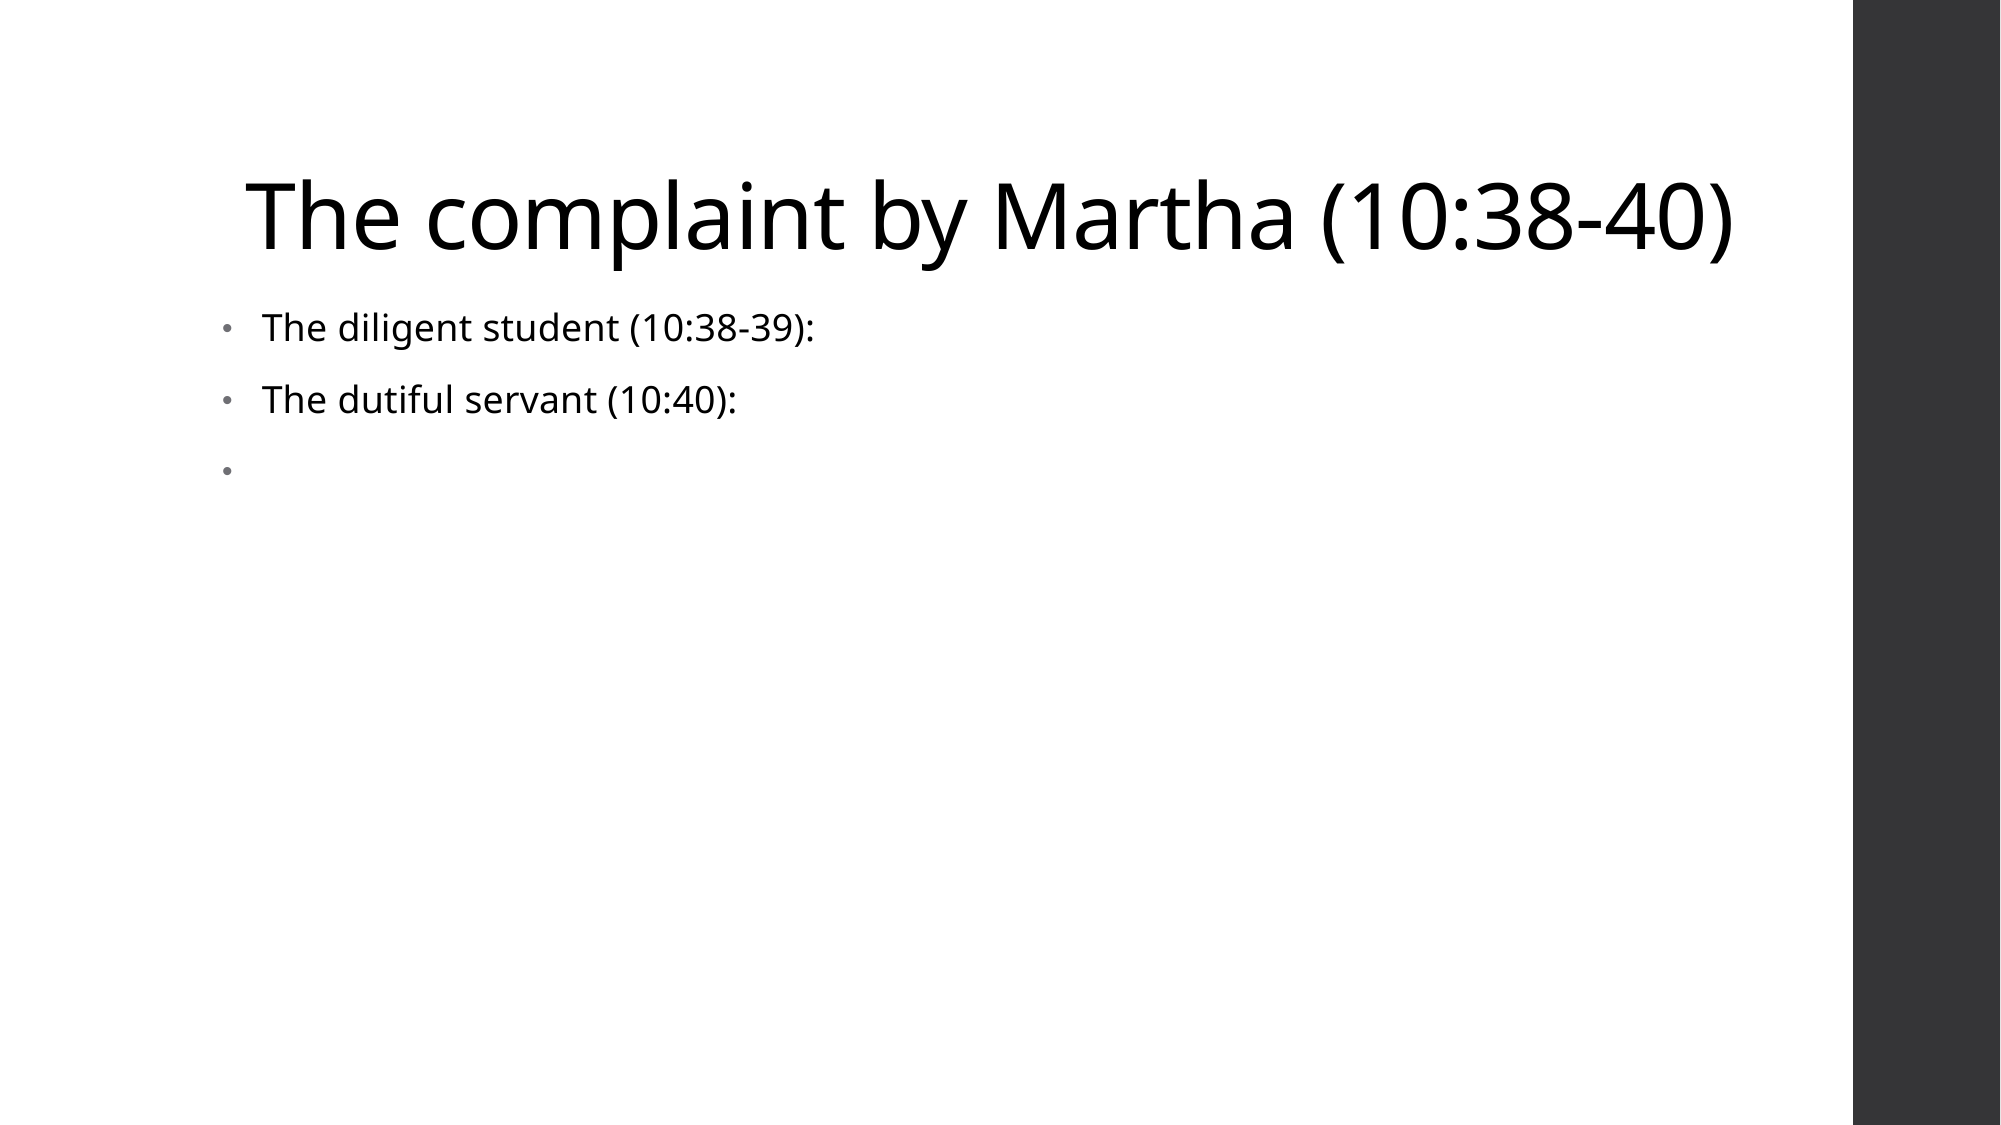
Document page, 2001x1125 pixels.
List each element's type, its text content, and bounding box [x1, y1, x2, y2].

list The diligent student (10:38-39): The dutiful servant (10:40): [206, 299, 1617, 1014]
title The complaint by Martha (10:38-40) [206, 60, 1797, 278]
